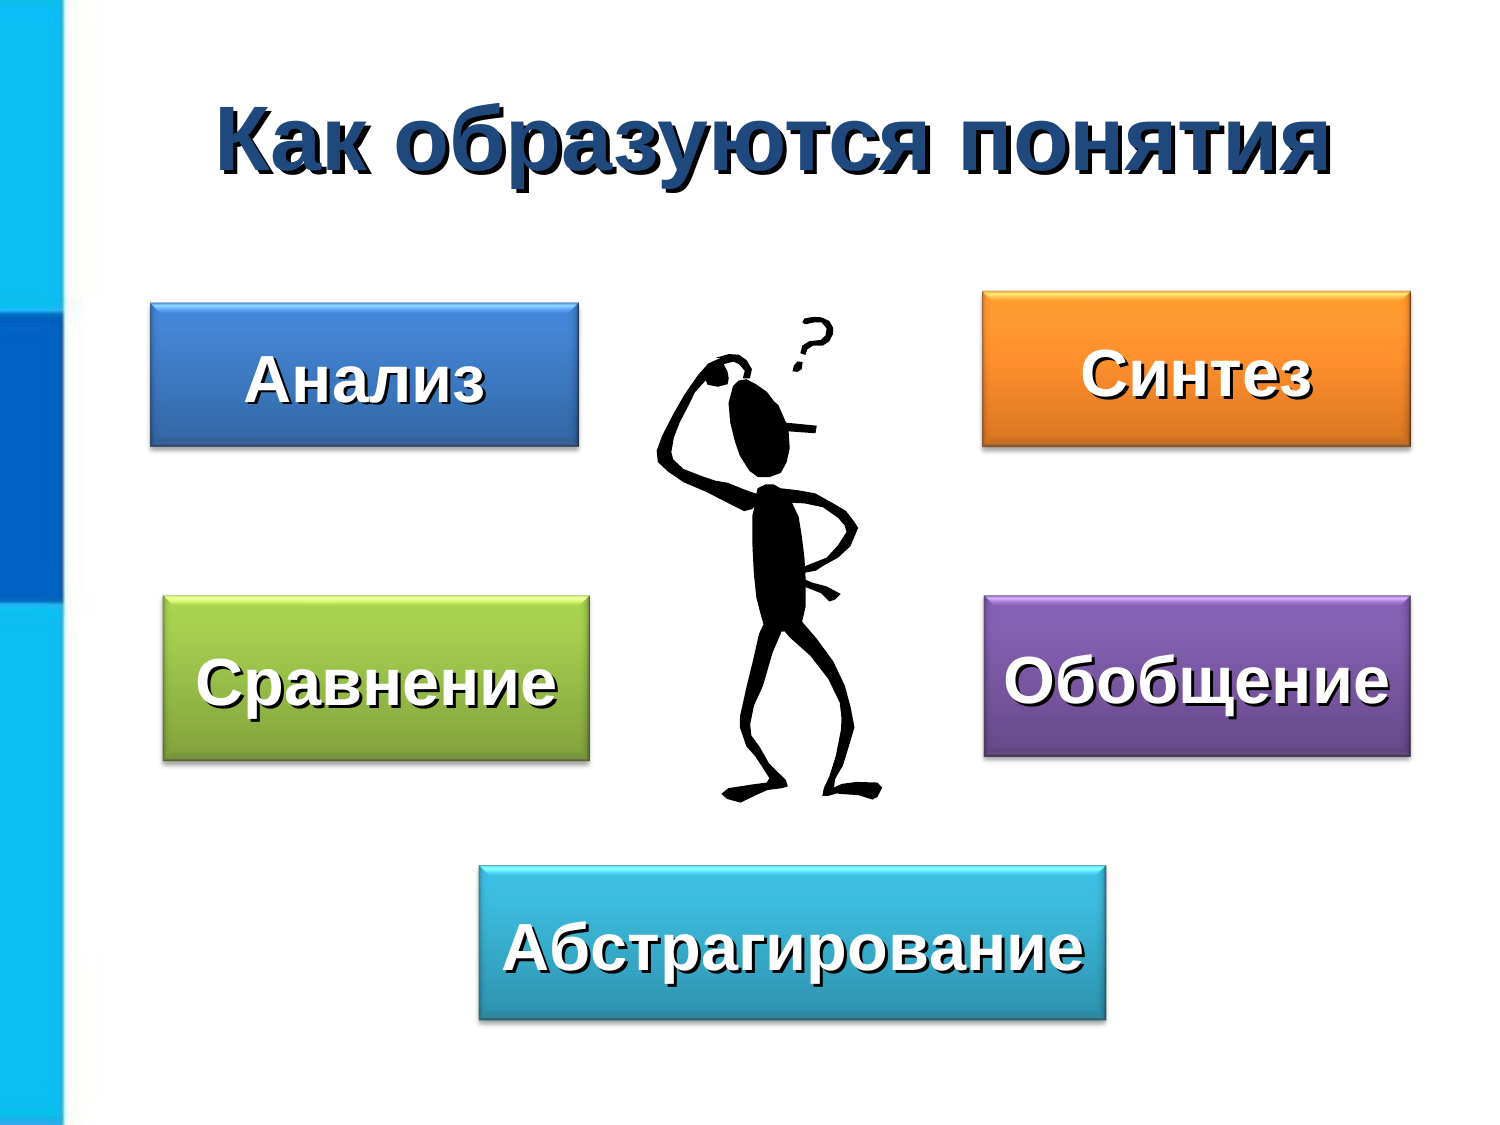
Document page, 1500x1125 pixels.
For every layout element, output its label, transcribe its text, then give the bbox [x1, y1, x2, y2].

text_box Обобщение [984, 596, 1410, 758]
title Как образуются понятия [199, 70, 1389, 197]
text_box Сравнение [163, 596, 590, 762]
text_box Абстрагирование [480, 867, 1107, 1021]
picture [0, 0, 1500, 1125]
text_box Анализ [152, 304, 578, 447]
text_box Синтез [984, 292, 1410, 447]
